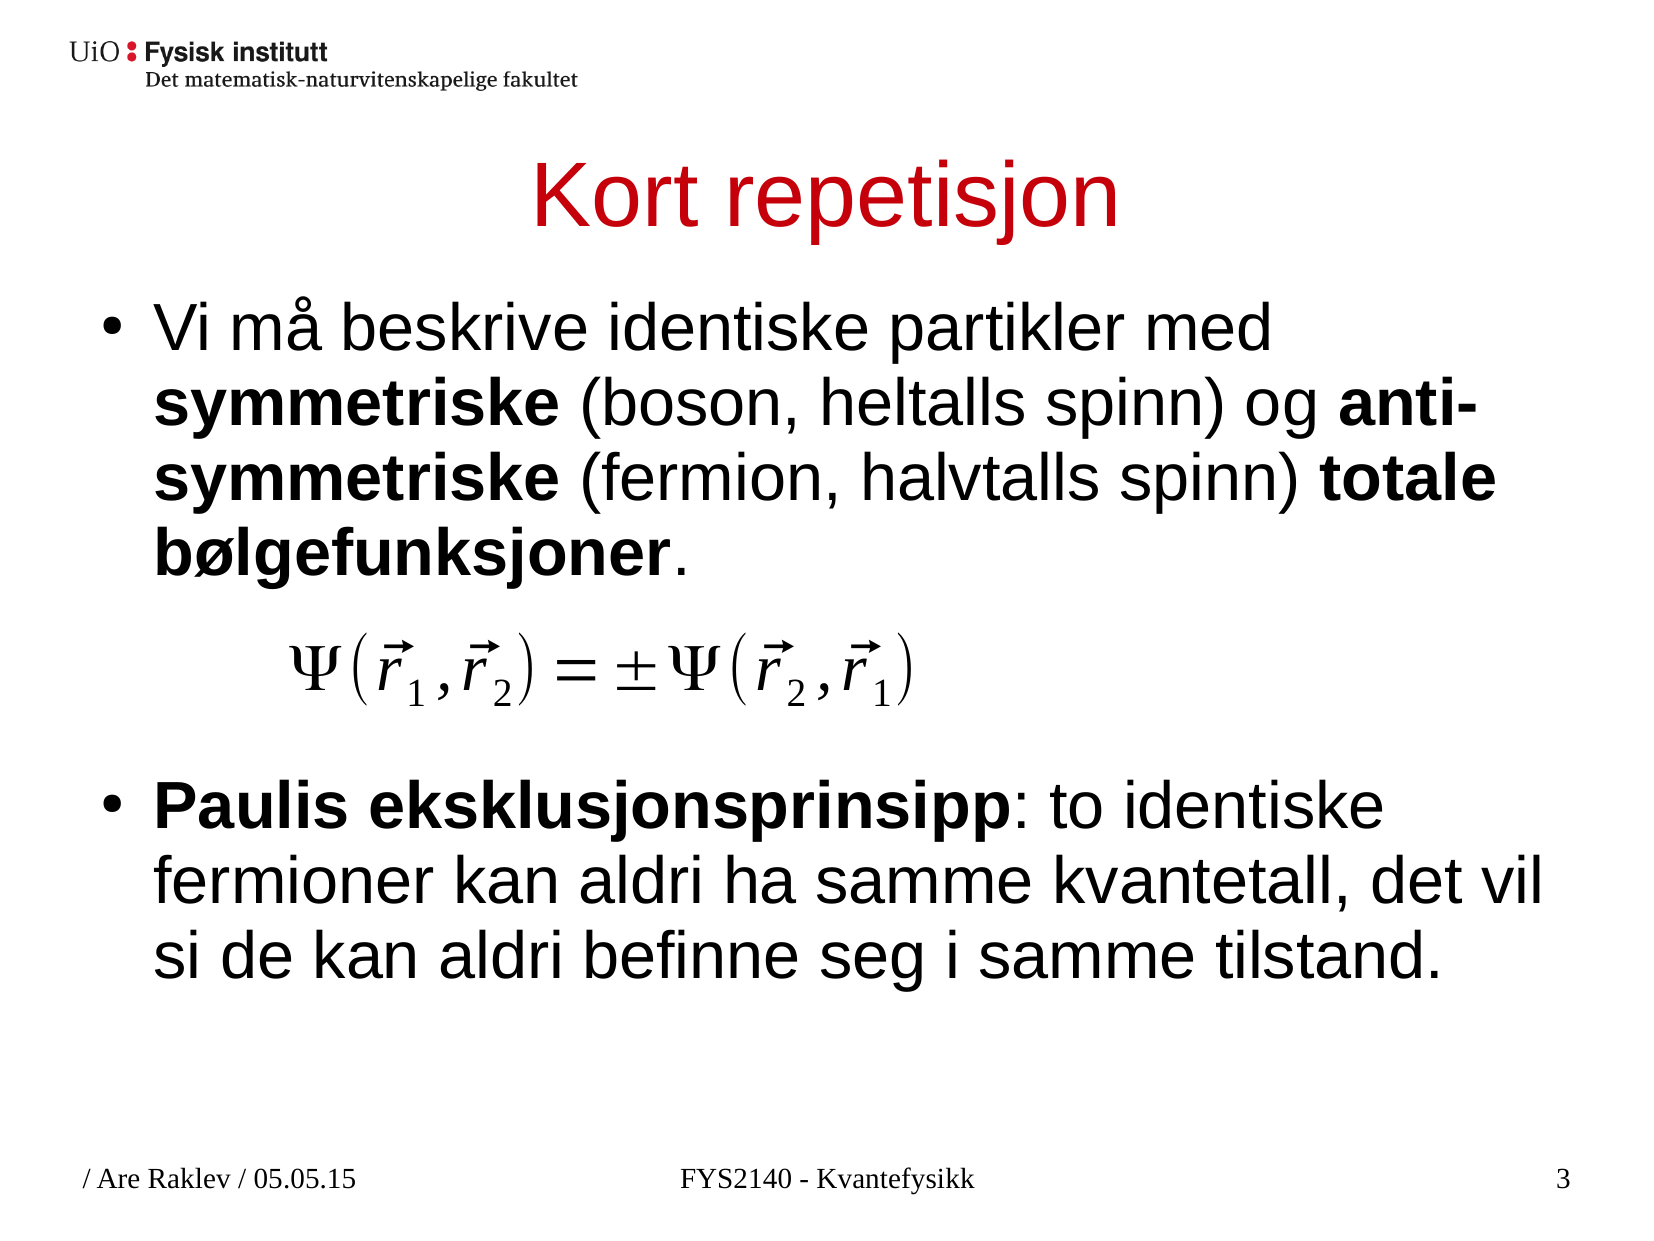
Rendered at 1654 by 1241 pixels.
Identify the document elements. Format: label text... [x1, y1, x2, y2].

chart [280, 629, 923, 715]
list Vi må beskrive identiske partikler med symmetriske (boson, heltalls spinn) og anti-symmetriske (fermion, halvtalls spinn) totale bølgefunksjoner. Paulis eksklusjonsprinsipp: to identiske fermioner kan aldri ha samme kvantetall, det vil si de kan aldri befinne seg i samme tilstand. [82, 290, 1576, 1095]
title Kort repetisjon [82, 90, 1571, 290]
picture [68, 37, 581, 93]
